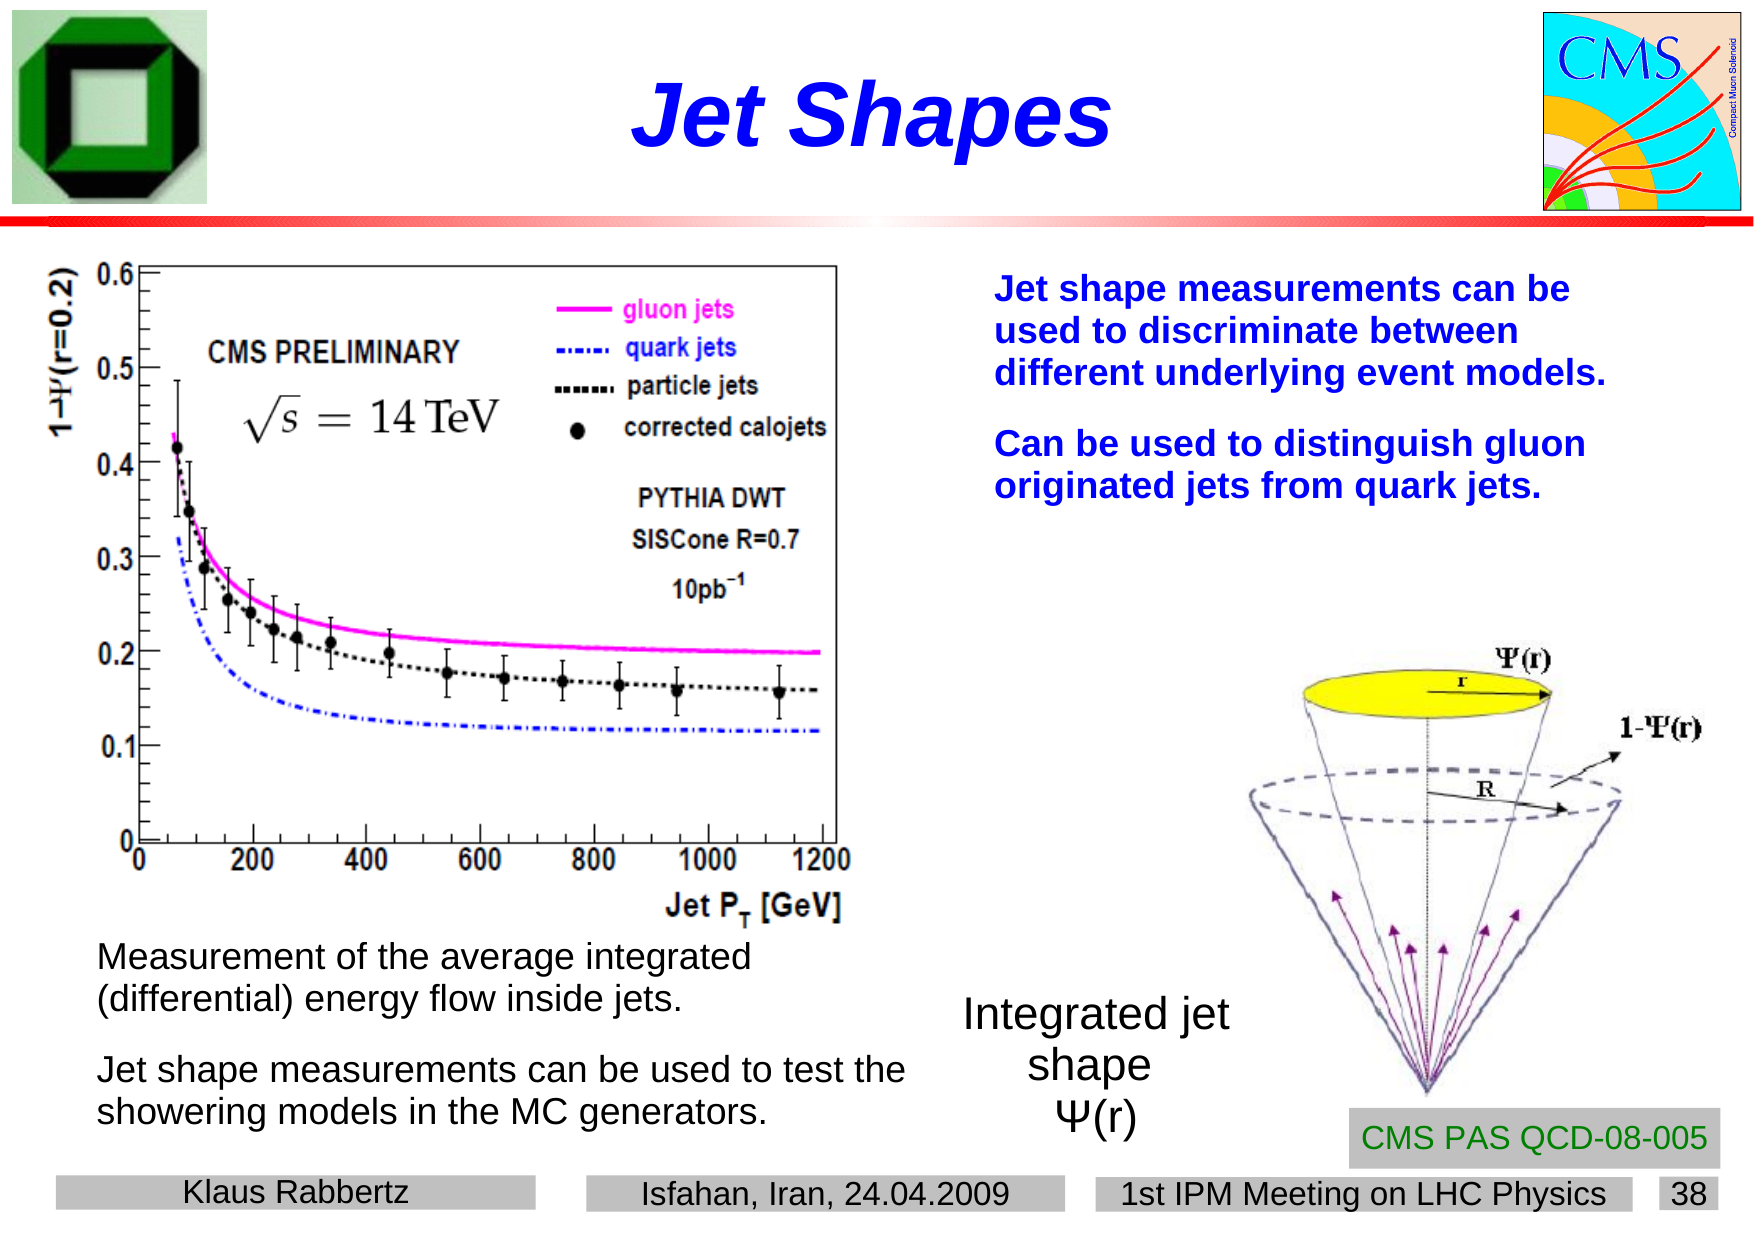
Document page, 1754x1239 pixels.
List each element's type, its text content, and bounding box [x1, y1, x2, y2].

title Jet Shapes [220, 27, 1525, 202]
picture [1542, 11, 1742, 211]
list Jet shape measurements can be used to discriminate between different underlying event models. Can be used to distinguish gluon originated jets from quark jets. [911, 267, 1661, 575]
text_box Integrated jet shape Ψ(r) [950, 976, 1259, 1154]
picture [43, 254, 856, 943]
list Measurement of the average integrated (differential) energy flow inside jets. Jet shape measurements can be used to test the showering models in the MC generators. [13, 935, 914, 1188]
picture [1243, 628, 1711, 1102]
picture [12, 10, 207, 204]
text_box CMS PAS QCD-08-005 [1349, 1107, 1721, 1169]
